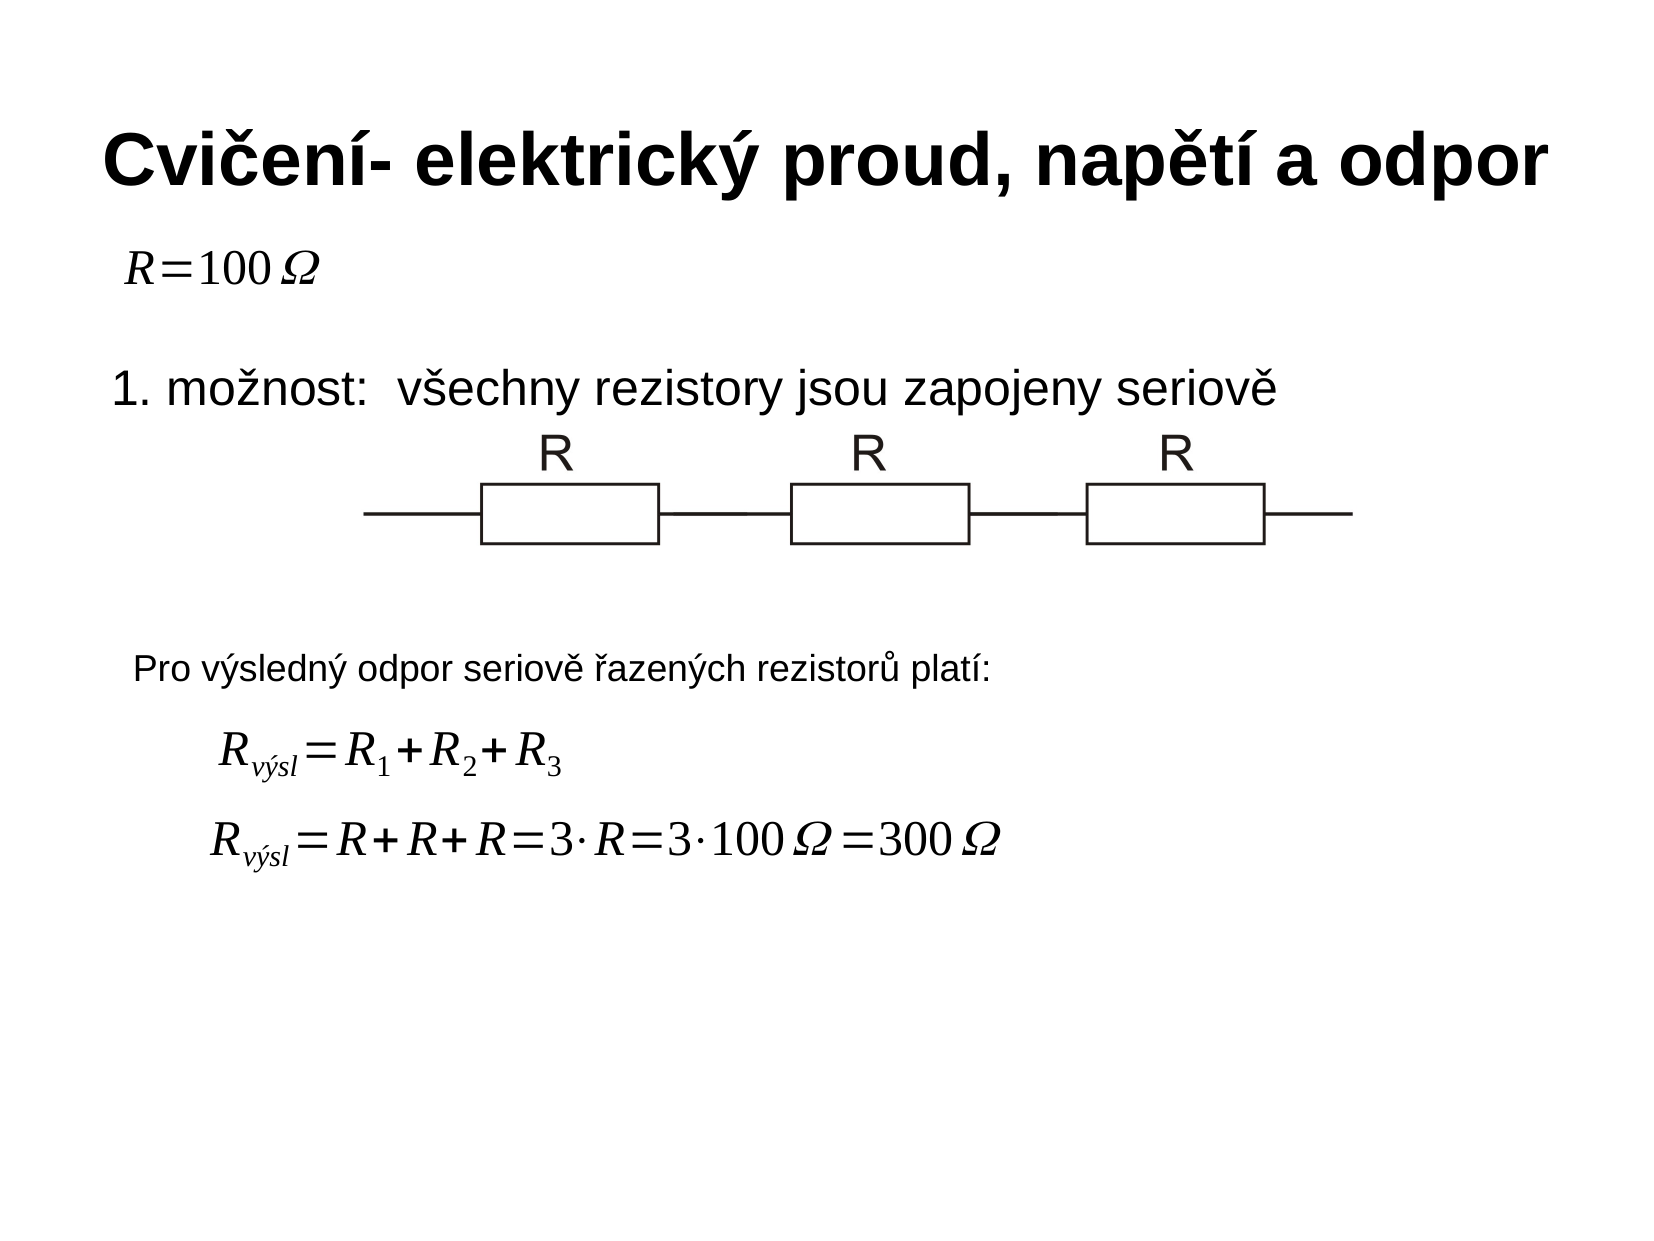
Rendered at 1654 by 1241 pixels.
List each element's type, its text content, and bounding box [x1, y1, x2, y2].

chart [114, 238, 331, 296]
title Cvičení- elektrický proud, napětí a odpor [82, 94, 1571, 225]
subtitle [82, 335, 1607, 1055]
text_box 1. možnost: všechny rezistory jsou zapojeny seriově [59, 352, 1571, 423]
chart [200, 810, 1012, 875]
text_box Pro výsledný odpor seriově řazených rezistorů platí: [118, 639, 1123, 697]
chart [209, 720, 569, 785]
picture [348, 425, 1382, 603]
